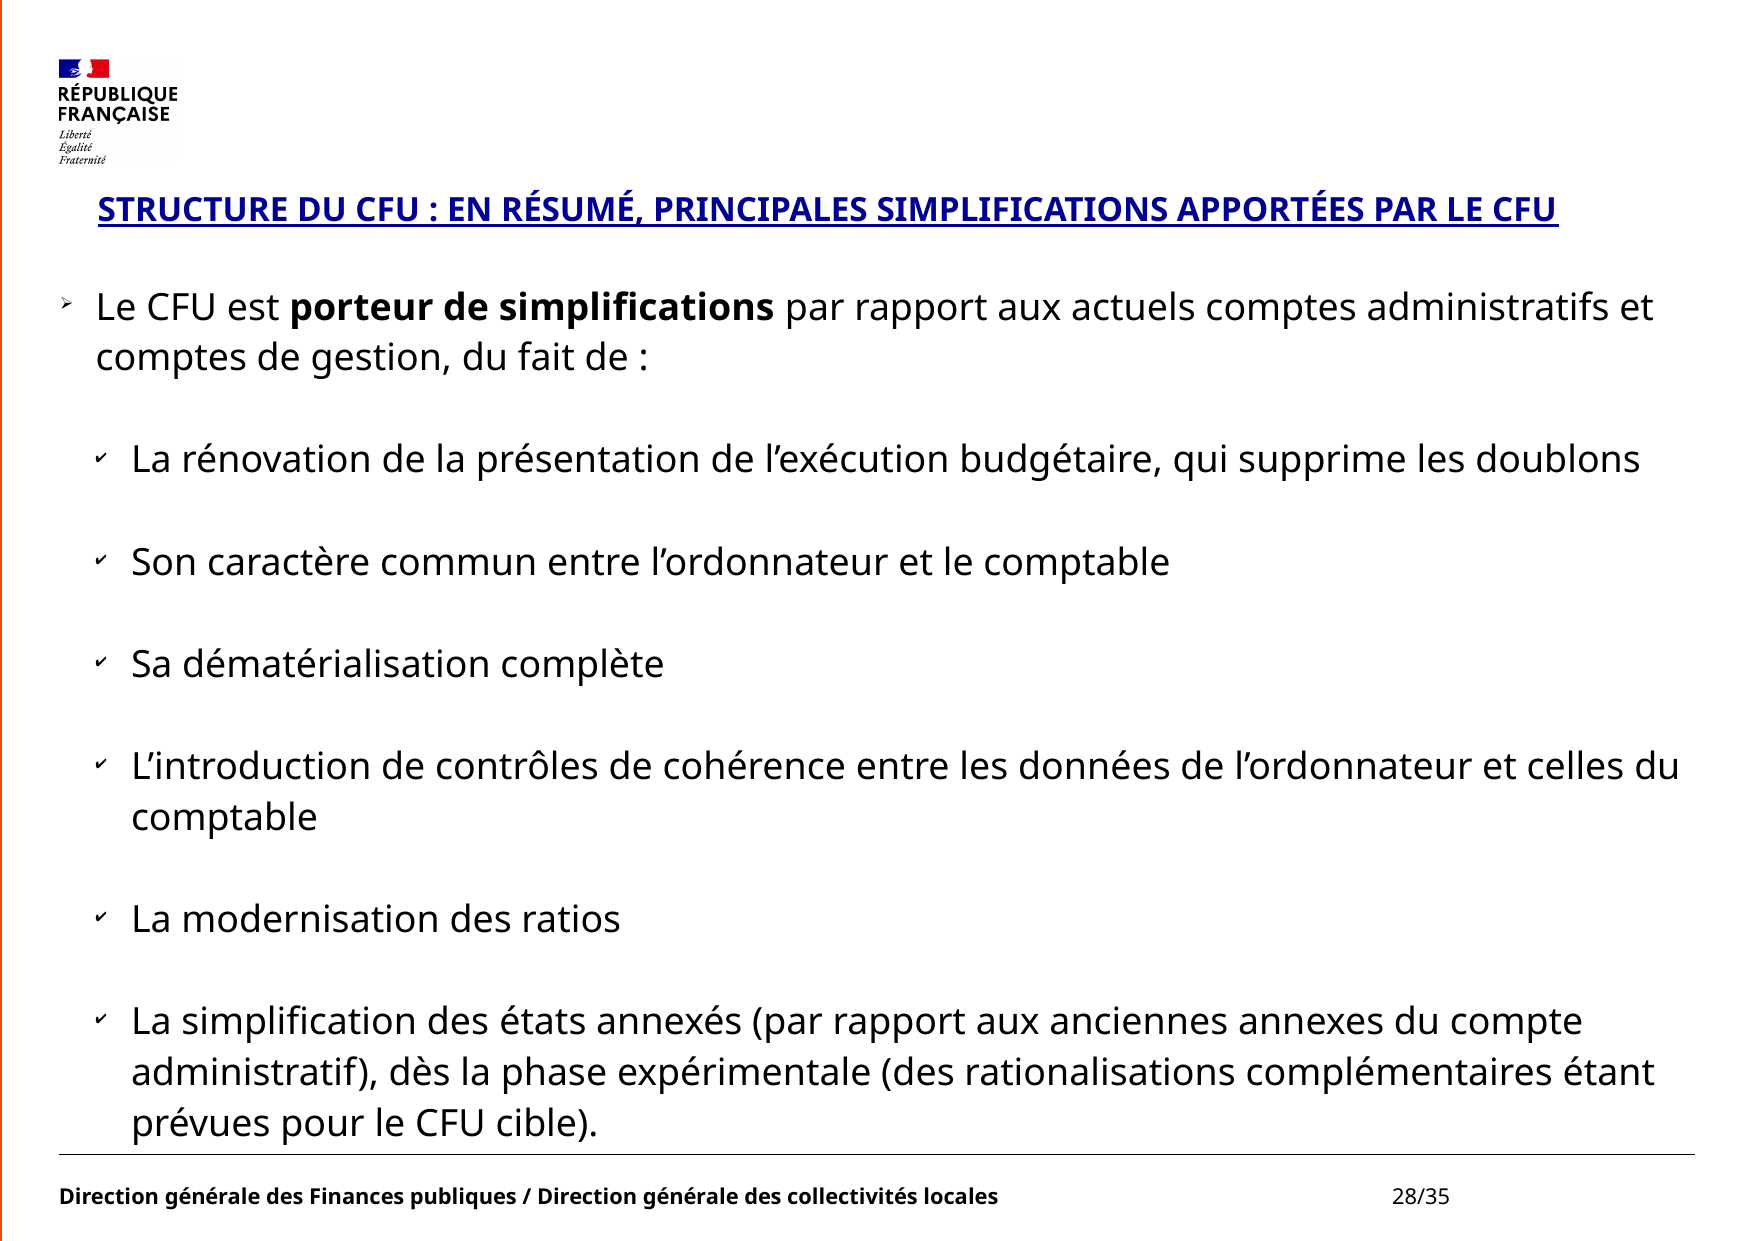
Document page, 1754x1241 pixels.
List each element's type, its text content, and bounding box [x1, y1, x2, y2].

text_box STRUCTURE DU CFU : EN RÉSUMÉ, PRINCIPALES SIMPLIFICATIONS APPORTÉES PAR LE CFU [82, 165, 1695, 279]
picture [59, 59, 178, 164]
text_box Le CFU est porteur de simplifications par rapport aux actuels comptes administratifs et comptes de gestion, du fait de : La rénovation de la présentation de l’exécution budgétaire, qui supprime les doublons Son caractère commun entre l’ordonnateur et le comptable Sa dématérialisation complète L’introduction de contrôles de cohérence entre les données de l’ordonnateur et celles du comptable La modernisation des ratios La simplification des états annexés (par rapport aux anciennes annexes du compte administratif), dès la phase expérimentale (des rationalisations complémentaires étant prévues pour le CFU cible). [60, 279, 1697, 1087]
